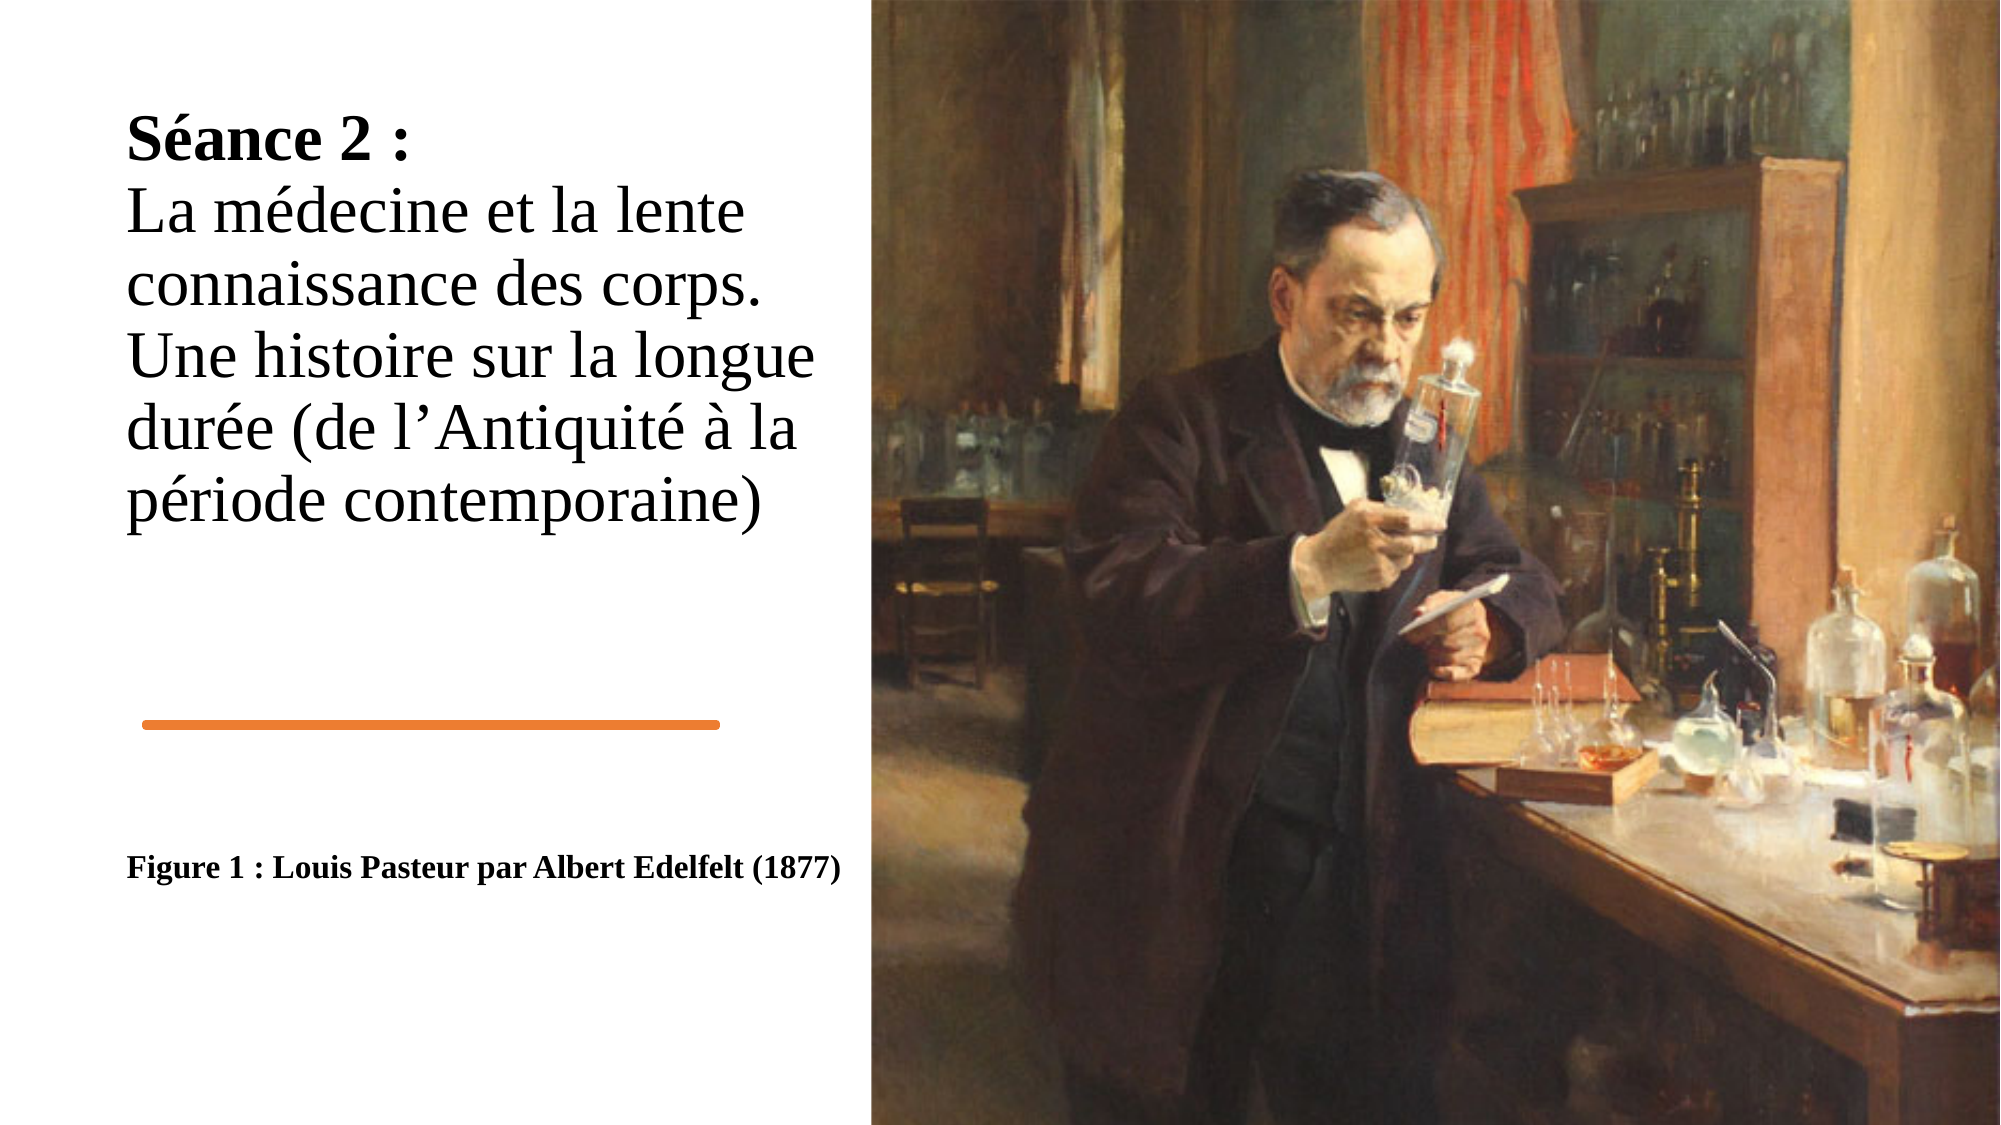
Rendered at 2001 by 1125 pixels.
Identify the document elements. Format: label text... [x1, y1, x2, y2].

title Séance 2 : La médecine et la lente connaissance des corps. Une histoire sur la longue durée (de l’Antiquité à la période contemporaine) Figure 1 : Louis Pasteur par Albert Edelfelt (1877) [36, 85, 871, 934]
picture [871, 0, 2000, 1125]
text_box [0, 0, 871, 1125]
